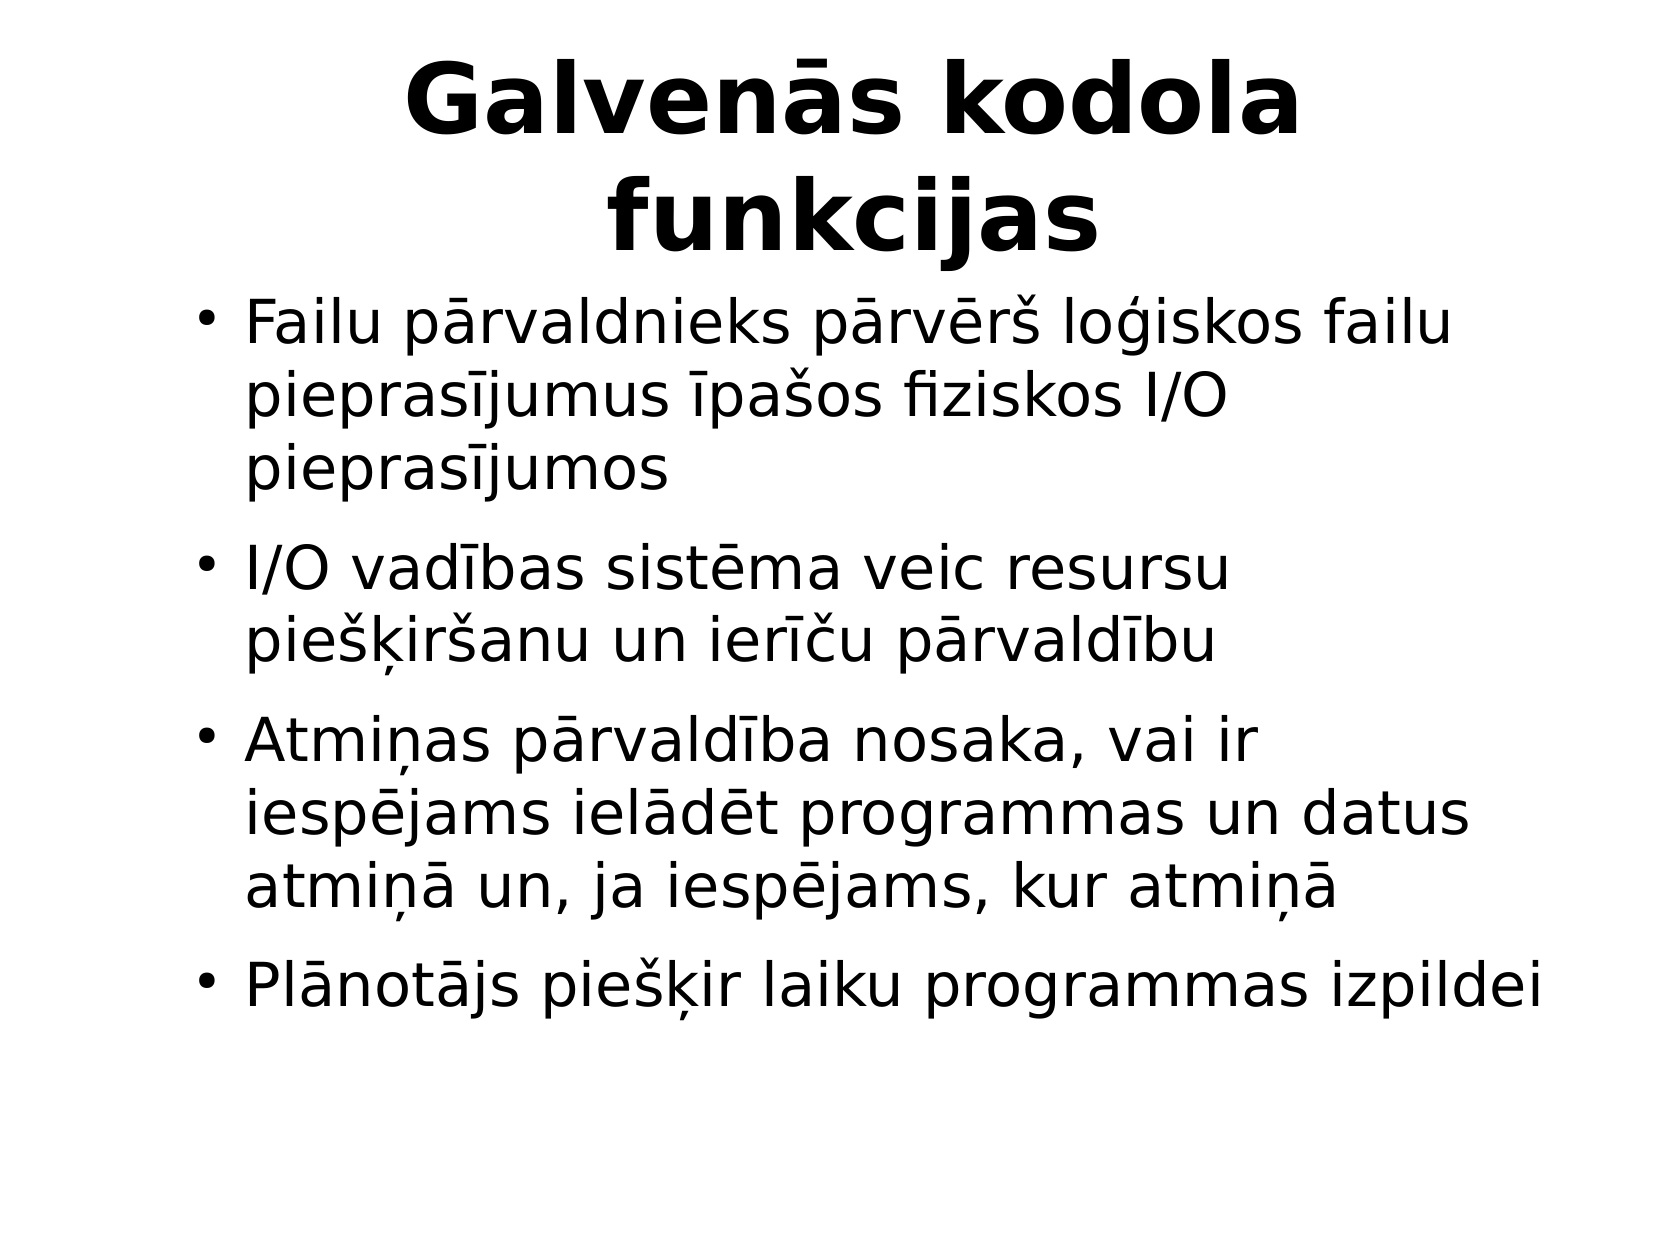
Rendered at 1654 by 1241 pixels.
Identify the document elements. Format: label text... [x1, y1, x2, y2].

title Galvenās kodola funkcijas [137, 49, 1571, 257]
list Failu pārvaldnieks pārvērš loģiskos failu pieprasījumus īpašos fiziskos I/O pieprasījumos I/O vadības sistēma veic resursu piešķiršanu un ierīču pārvaldību Atmiņas pārvaldība nosaka, vai ir iespējams ielādēt programmas un datus atmiņā un, ja iespējams, kur atmiņā Plānotājs piešķir laiku programmas izpildei [165, 275, 1571, 1094]
